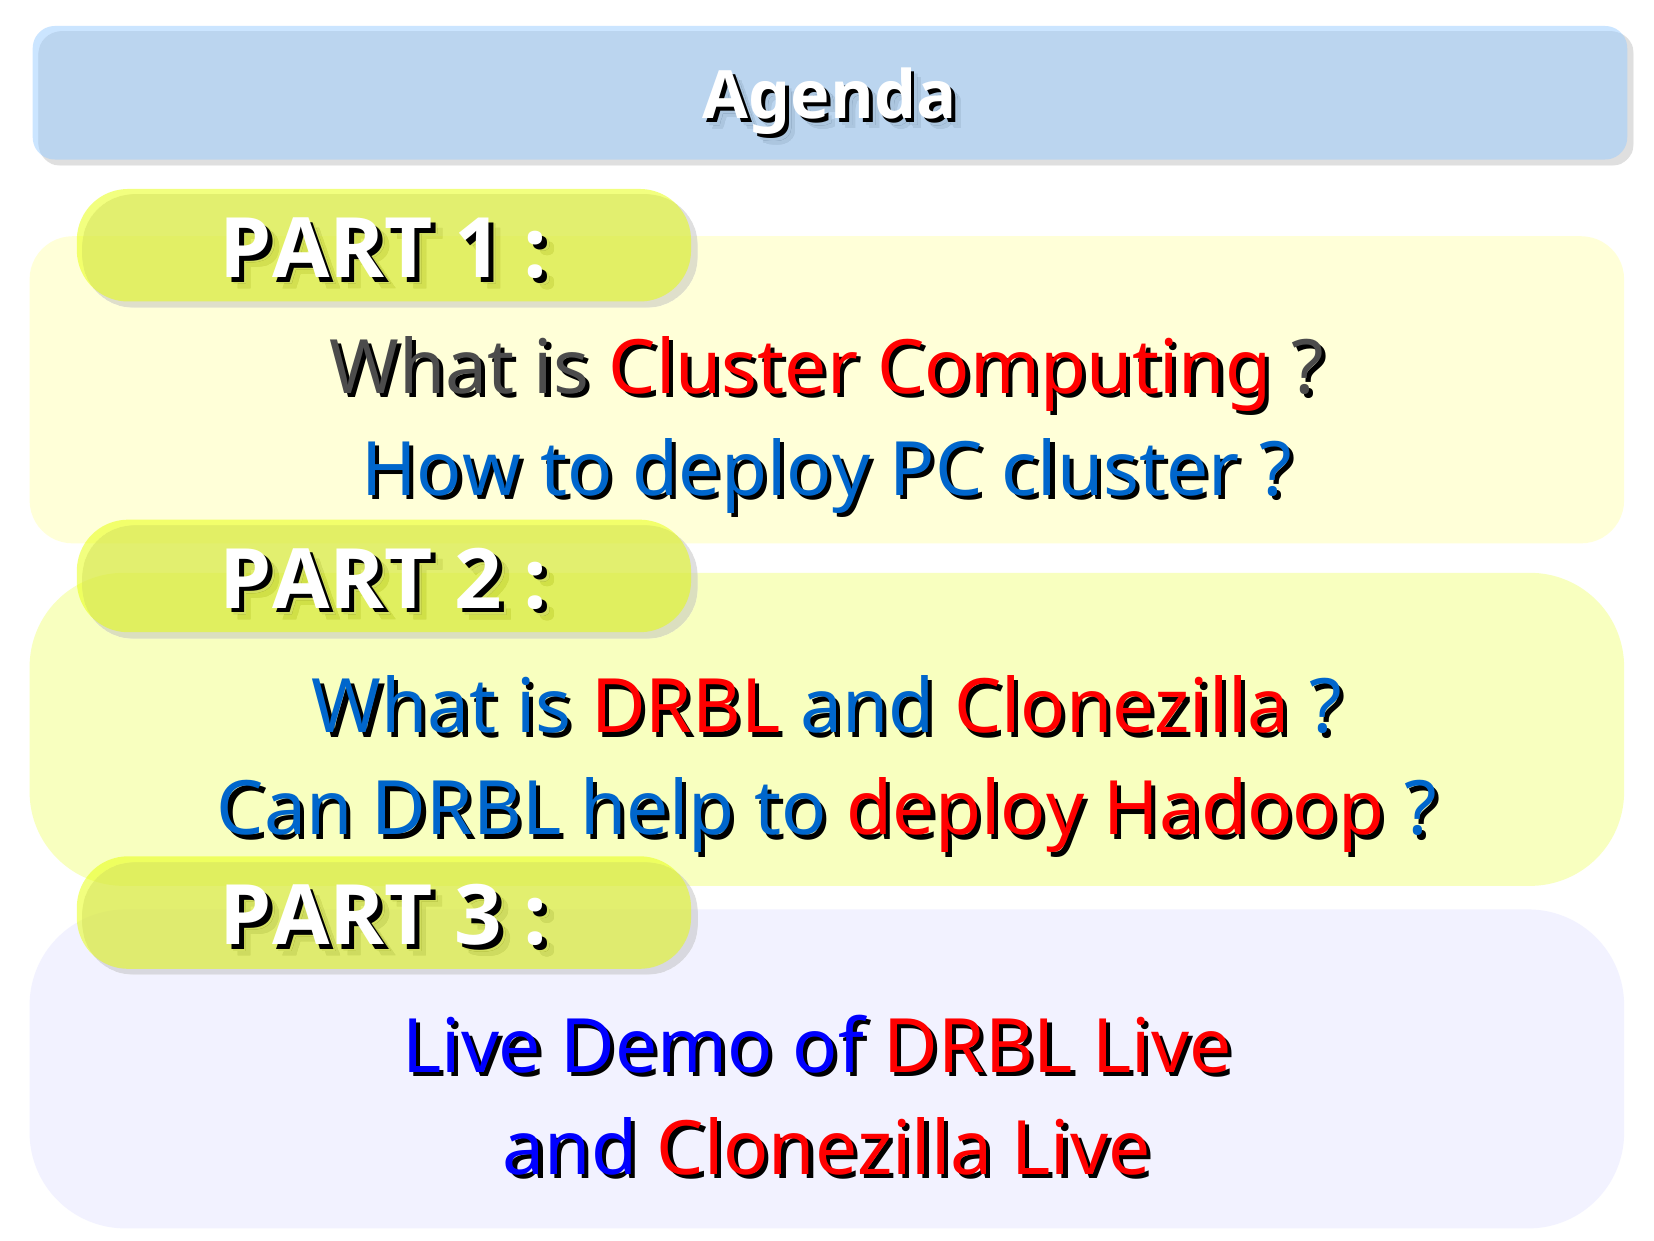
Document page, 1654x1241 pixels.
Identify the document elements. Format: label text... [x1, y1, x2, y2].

text_box Agenda [32, 25, 1628, 160]
text_box PART 3 : [76, 856, 692, 969]
text_box PART 2 : [76, 519, 692, 633]
text_box PART 1 : [76, 188, 692, 302]
text_box What is Cluster Computing ? How to deploy PC cluster ? [29, 236, 1625, 544]
text_box What is DRBL and Clonezilla ? Can DRBL help to deploy Hadoop ? [29, 572, 1625, 886]
text_box Live Demo of DRBL Live and Clonezilla Live [29, 909, 1625, 1229]
